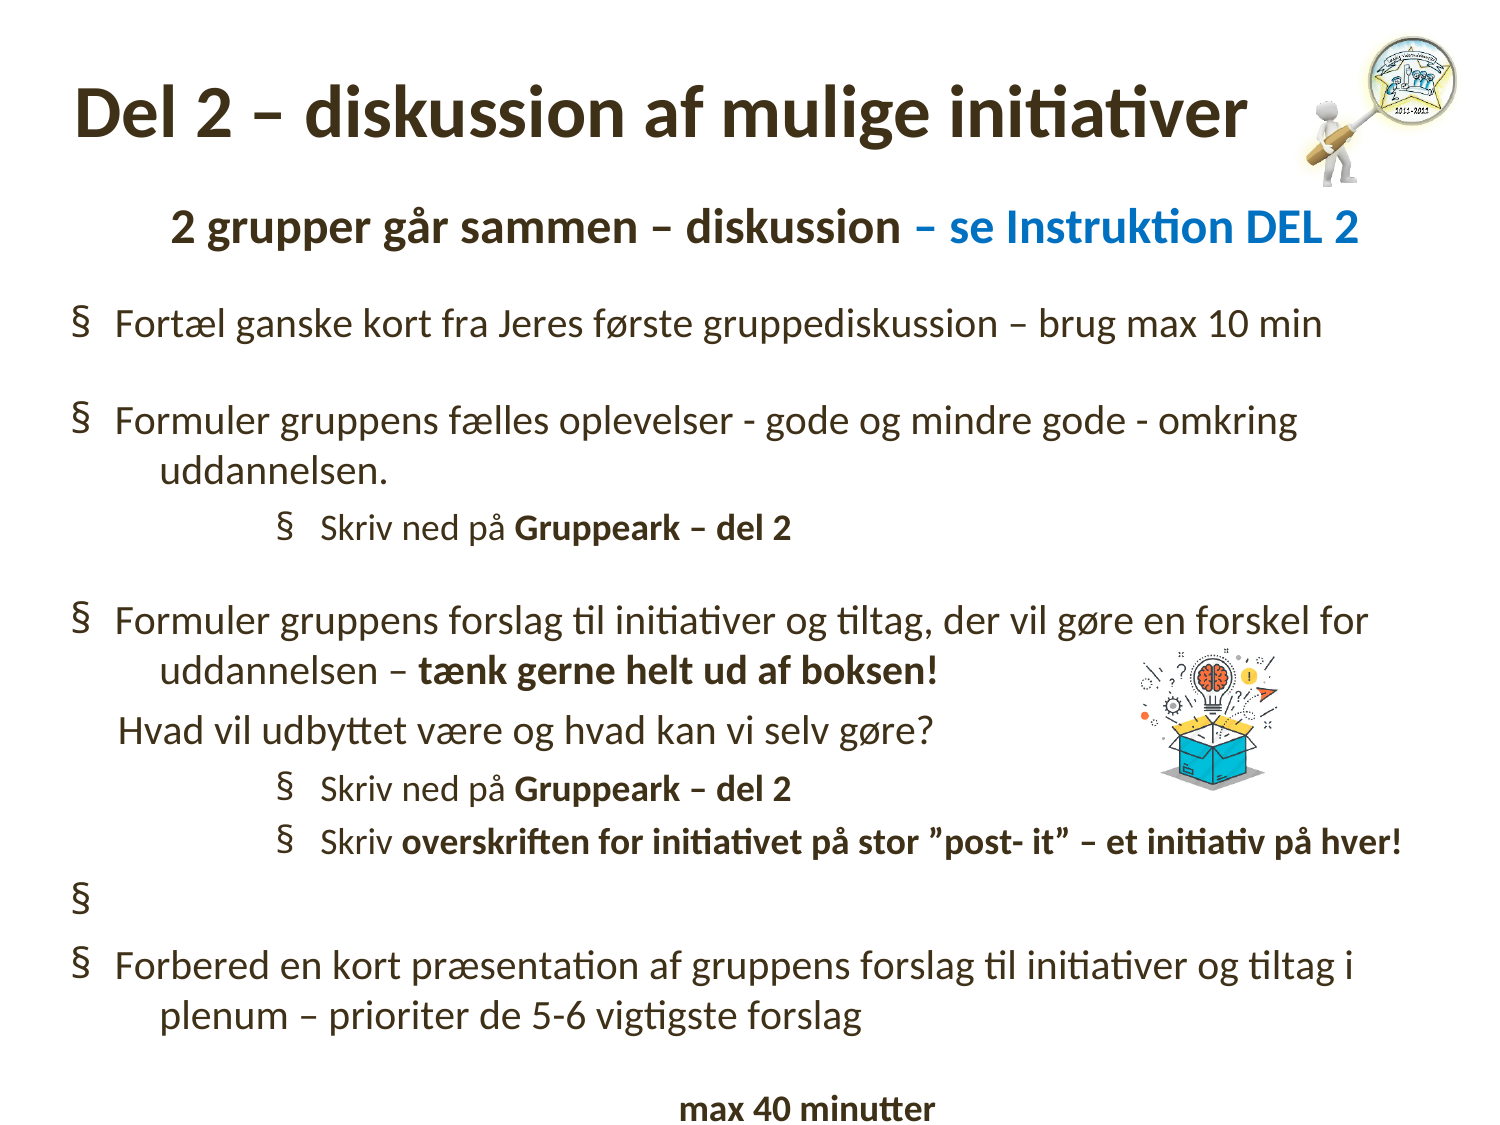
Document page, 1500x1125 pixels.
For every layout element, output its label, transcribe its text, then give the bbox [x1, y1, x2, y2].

picture [1128, 648, 1294, 791]
text_box [596, 1070, 928, 1125]
picture [1293, 23, 1476, 206]
text_box Del 2 – diskussion af mulige initiativer [59, 54, 1293, 169]
list 2 grupper går sammen – diskussion – se Instruktion DEL 2 Fortæl ganske kort fra Jeres første gruppediskussion – brug max 10 min Formuler gruppens fælles oplevelser - gode og mindre gode - omkring uddannelsen. Skriv ned på Gruppeark – del 2 Formuler gruppens forslag til initiativer og tiltag, der vil gøre en forskel for uddannelsen – tænk gerne helt ud af boksen! Hvad vil udbyttet være og hvad kan vi selv gøre? Skriv ned på Gruppeark – del 2 Skriv overskriften for initiativet på stor ”post- it” – et initiativ på hver! Forbered en kort præsentation af gruppens forslag til initiativer og tiltag i plenum – prioriter de 5-6 vigtigste forslag max 40 minutter [70, 205, 1454, 1092]
